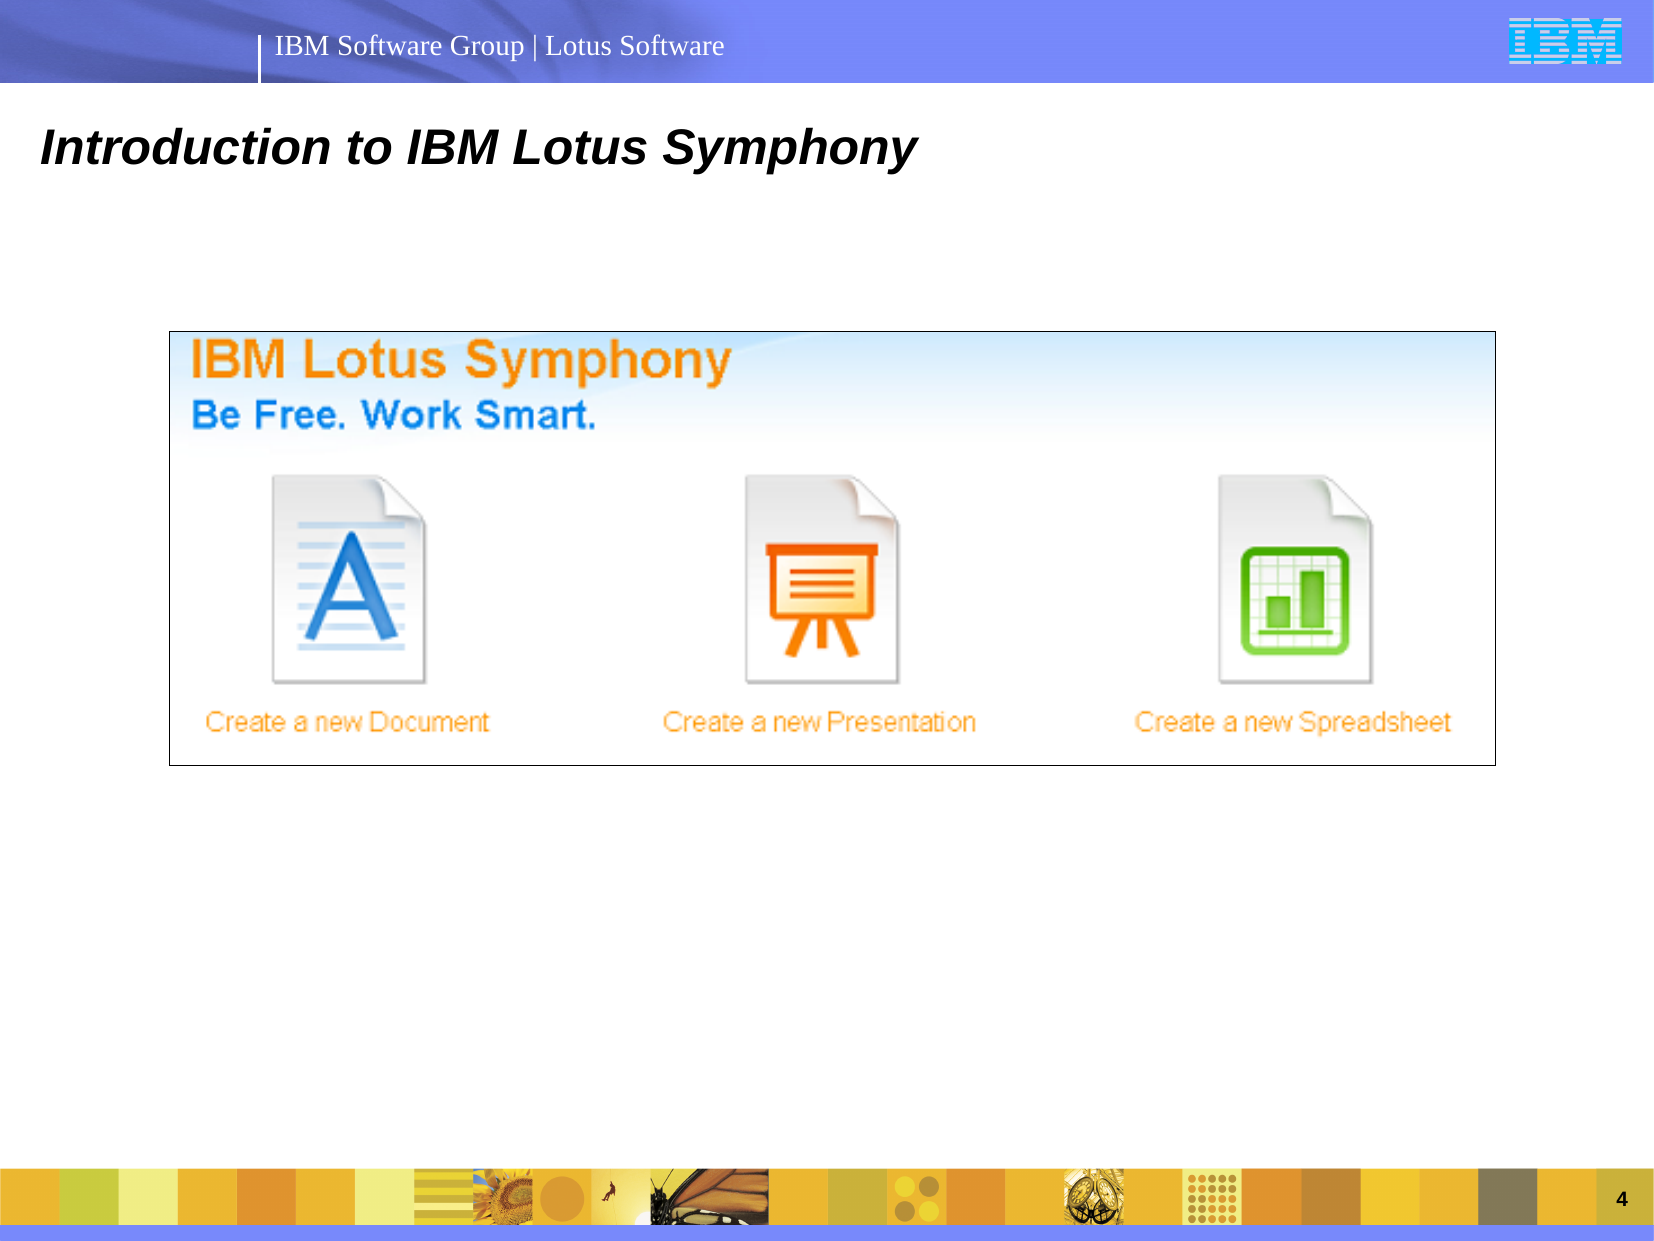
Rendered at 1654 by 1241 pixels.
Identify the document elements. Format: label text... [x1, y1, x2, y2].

picture [0, 1168, 1654, 1225]
title Introduction to IBM Lotus Symphony [25, 114, 1378, 197]
picture [0, 0, 1654, 83]
picture [169, 331, 1496, 766]
